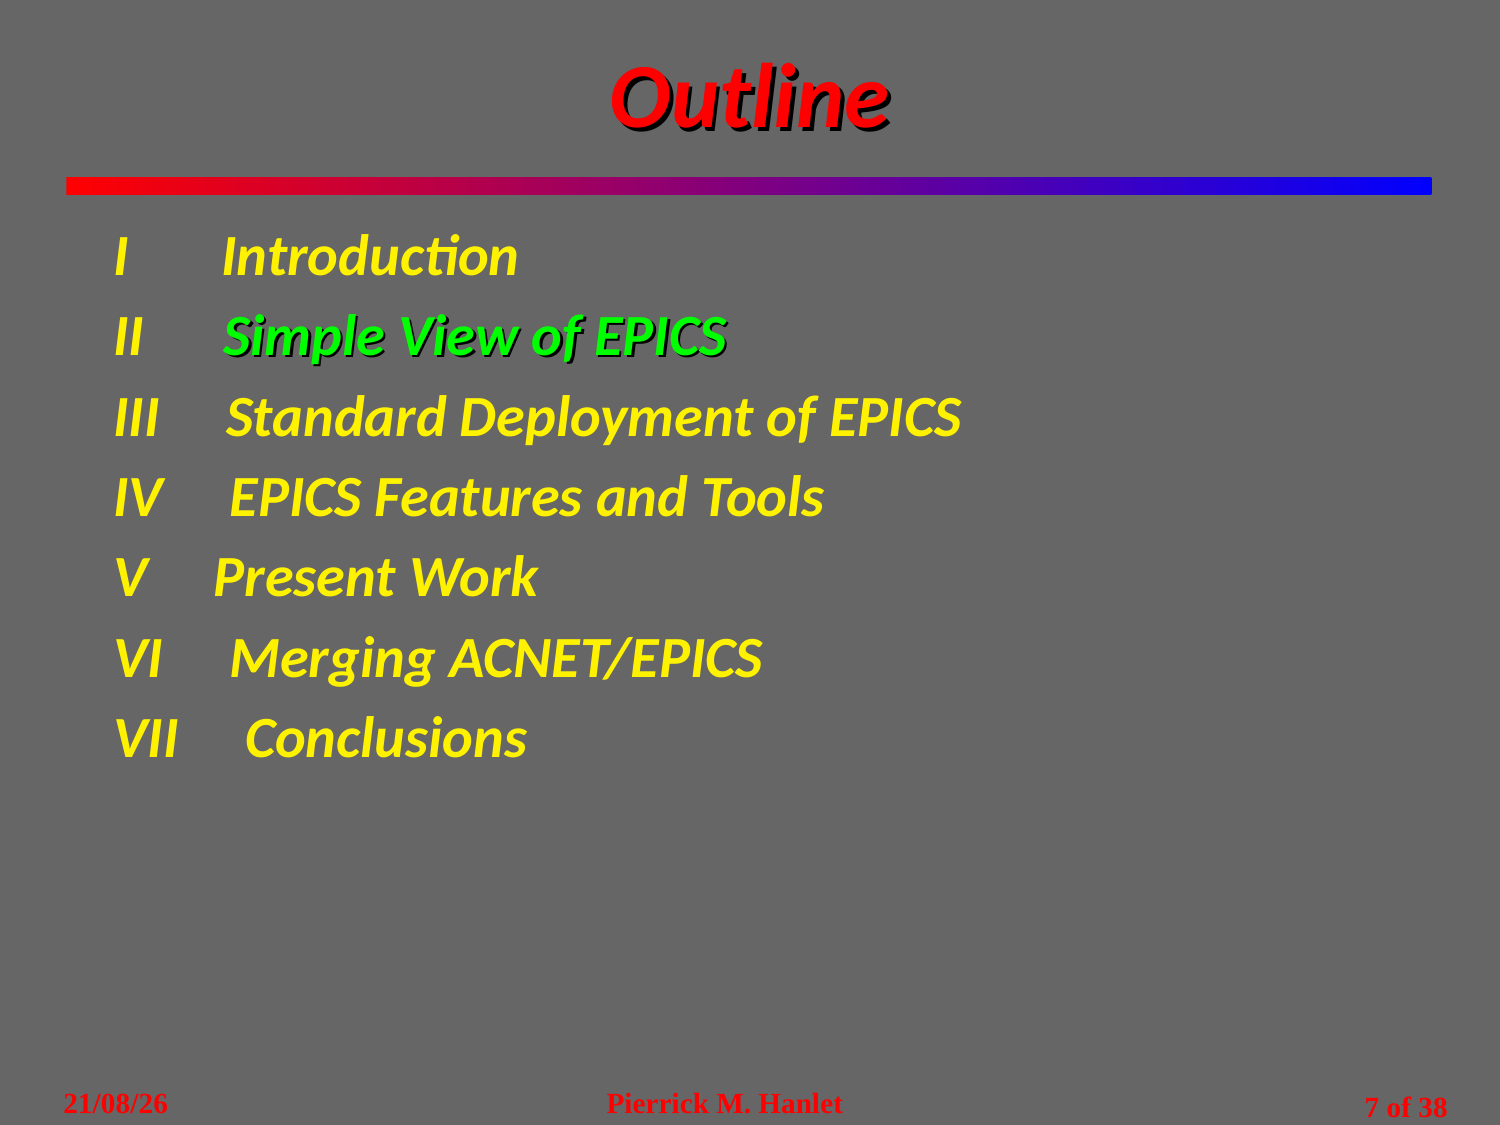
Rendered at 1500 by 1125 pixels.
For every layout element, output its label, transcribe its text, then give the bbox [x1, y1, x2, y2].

title Outline [15, 16, 1486, 172]
list Introduction Simple View of EPICS Standard Deployment of EPICS EPICS Features and Tools Present Work Merging ACNET/EPICS Conclusions [68, 209, 1442, 1044]
